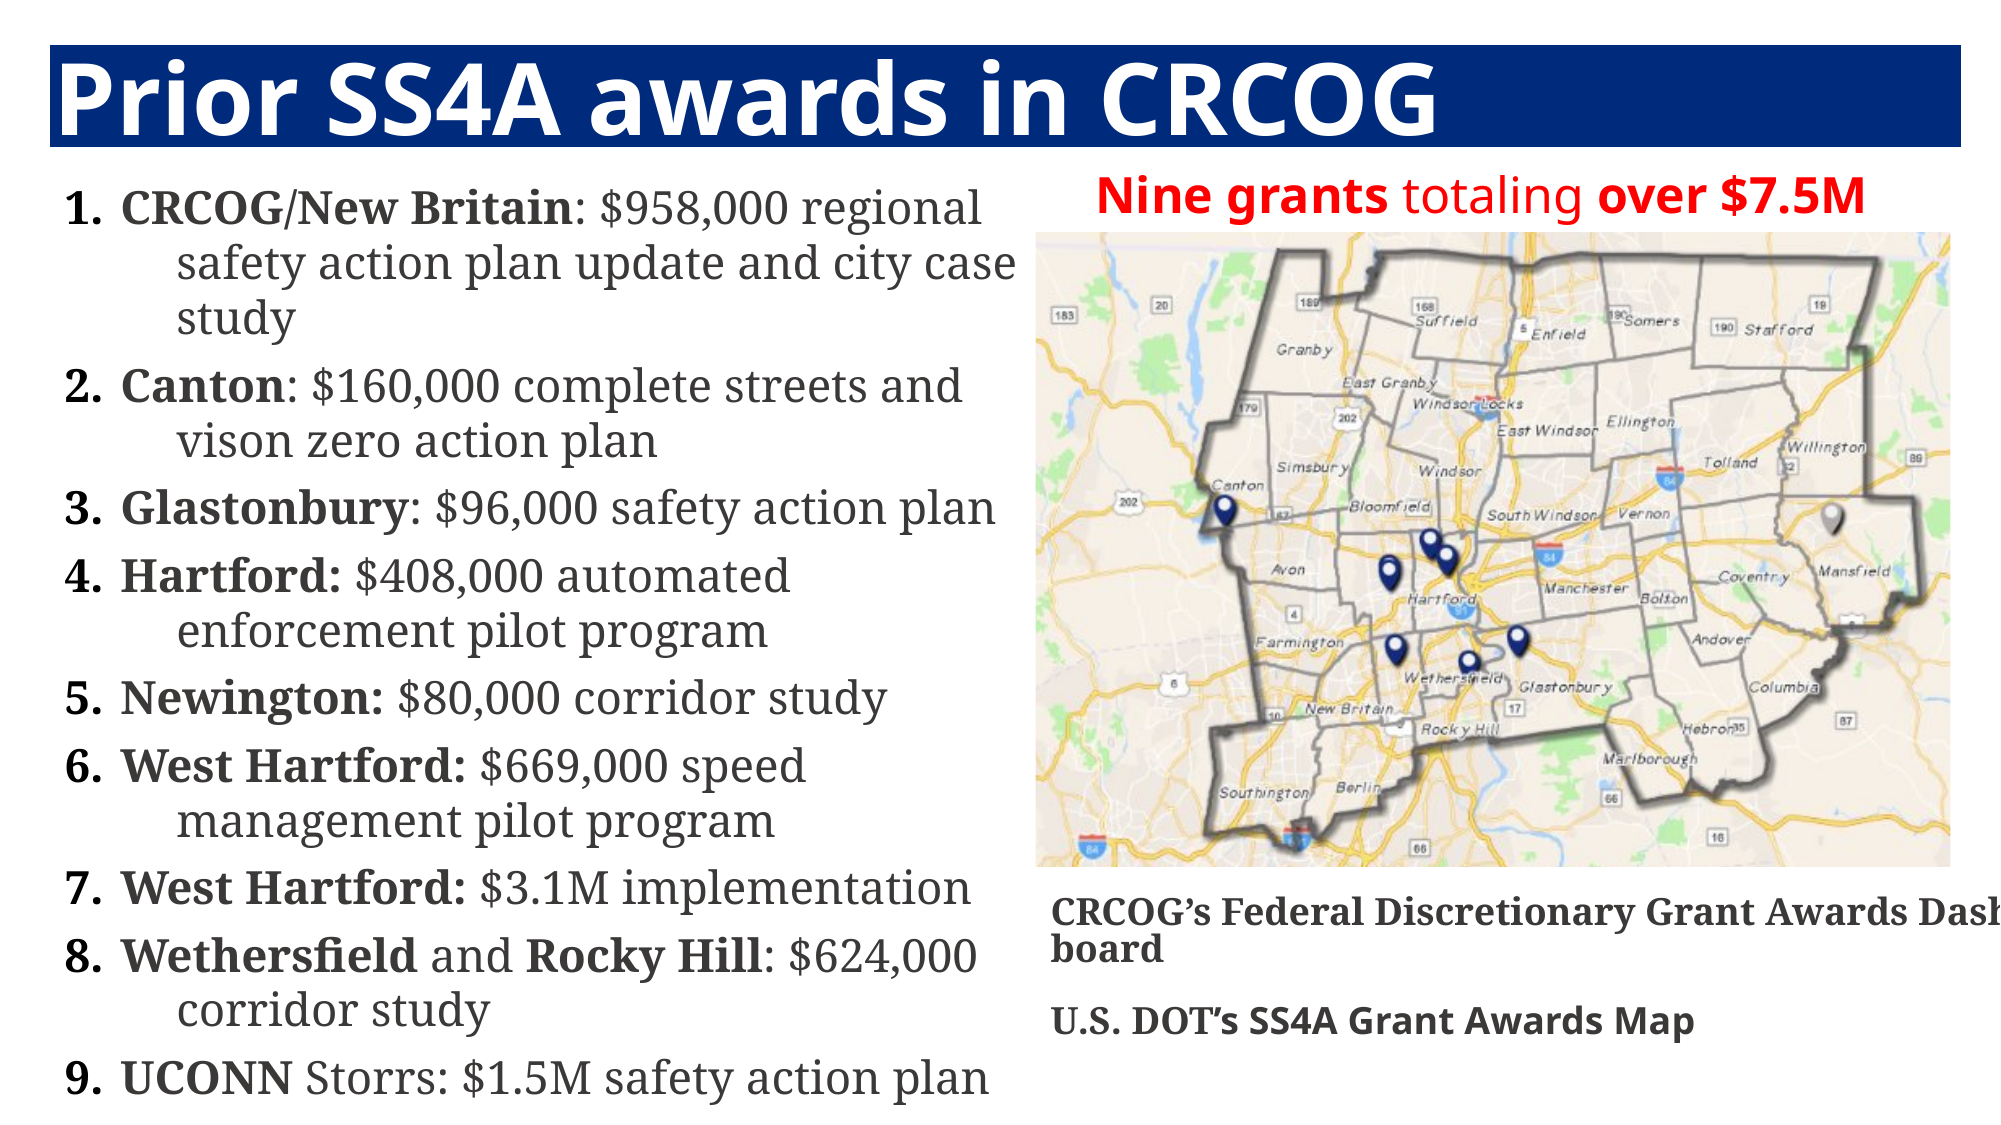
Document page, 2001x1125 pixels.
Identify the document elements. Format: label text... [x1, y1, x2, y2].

picture [1035, 232, 1951, 867]
text_box [1867, 45, 1961, 147]
text_box Nine grants totaling over $7.5M [1080, 156, 1995, 233]
text_box U.S. DOT’s SS4A Grant Awards Map [1035, 989, 2000, 1050]
text_box CRCOG/New Britain: $958,000 regional safety action plan update and city case study Canton: $160,000 complete streets and vison zero action plan Glastonbury: $96,000 safety action plan Hartford: $408,000 automated enforcement pilot program Newington: $80,000 corridor study West Hartford: $669,000 speed management pilot program West Hartford: $3.1M implementation Wethersfield and Rocky Hill: $624,000 corridor study UCONN Storrs: $1.5M safety action plan [49, 171, 1047, 1065]
text_box Prior SS4A awards in CRCOG [38, 27, 1867, 164]
text_box CRCOG’s Federal Discretionary Grant Awards Dashboard [1035, 880, 2000, 987]
